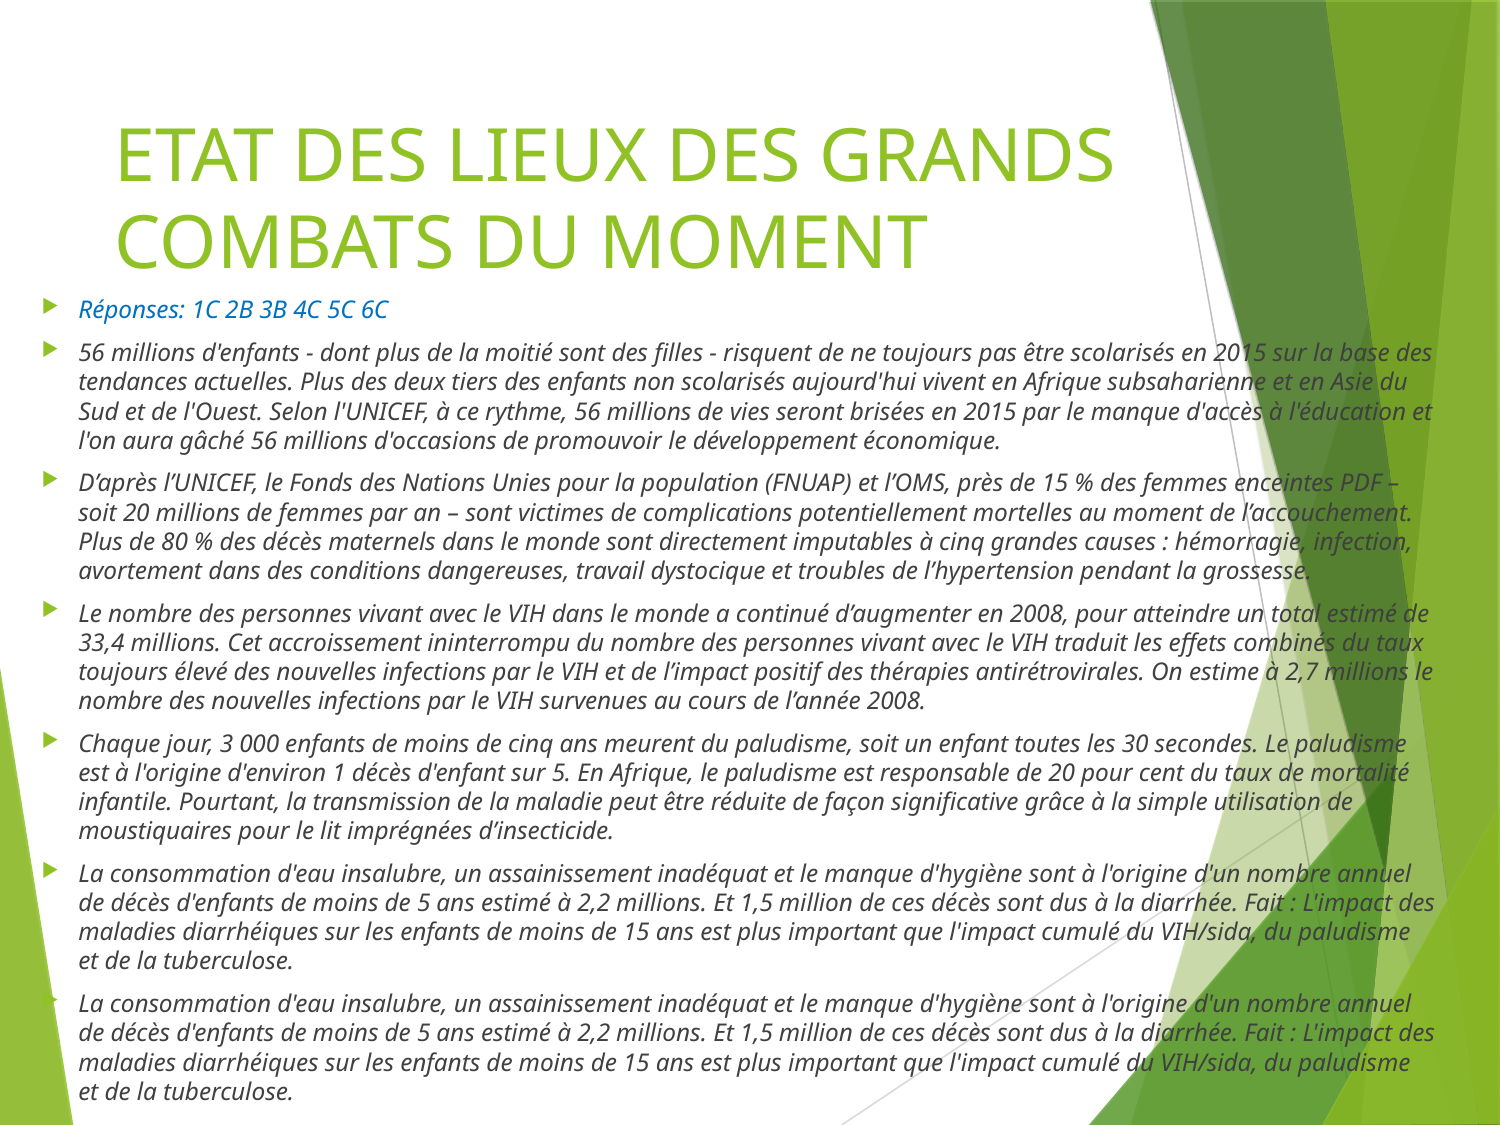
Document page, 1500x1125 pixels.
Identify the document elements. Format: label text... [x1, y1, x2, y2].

list Réponses: 1C 2B 3B 4C 5C 6C 56 millions d'enfants - dont plus de la moitié sont des filles - risquent de ne toujours pas être scolarisés en 2015 sur la base des tendances actuelles. Plus des deux tiers des enfants non scolarisés aujourd'hui vivent en Afrique subsaharienne et en Asie du Sud et de l'Ouest. Selon l'UNICEF, à ce rythme, 56 millions de vies seront brisées en 2015 par le manque d'accès à l'éducation et l'on aura gâché 56 millions d'occasions de promouvoir le développement économique. D’après l’UNICEF, le Fonds des Nations Unies pour la population (FNUAP) et l’OMS, près de 15 % des femmes enceintes PDF – soit 20 millions de femmes par an – sont victimes de complications potentiellement mortelles au moment de l’accouchement. Plus de 80 % des décès maternels dans le monde sont directement imputables à cinq grandes causes : hémorragie, infection, avortement dans des conditions dangereuses, travail dystocique et troubles de l’hypertension pendant la grossesse. Le nombre des personnes vivant avec le VIH dans le monde a continué d’augmenter en 2008, pour atteindre un total estimé de 33,4 millions. Cet accroissement ininterrompu du nombre des personnes vivant avec le VIH traduit les effets combinés du taux toujours élevé des nouvelles infections par le VIH et de l’impact positif des thérapies antirétrovirales. On estime à 2,7 millions le nombre des nouvelles infections par le VIH survenues au cours de l’année 2008. Chaque jour, 3 000 enfants de moins de cinq ans meurent du paludisme, soit un enfant toutes les 30 secondes. Le paludisme est à l'origine d'environ 1 décès d'enfant sur 5. En Afrique, le paludisme est responsable de 20 pour cent du taux de mortalité infantile. Pourtant, la transmission de la maladie peut être réduite de façon significative grâce à la simple utilisation de moustiquaires pour le lit imprégnées d’insecticide. La consommation d'eau insalubre, un assainissement inadéquat et le manque d'hygiène sont à l'origine d'un nombre annuel de décès d'enfants de moins de 5 ans estimé à 2,2 millions. Et 1,5 million de ces décès sont dus à la diarrhée. Fait : L'impact des maladies diarrhéiques sur les enfants de moins de 15 ans est plus important que l'impact cumulé du VIH/sida, du paludisme et de la tuberculose. La consommation d'eau insalubre, un assainissement inadéquat et le manque d'hygiène sont à l'origine d'un nombre annuel de décès d'enfants de moins de 5 ans estimé à 2,2 millions. Et 1,5 million de ces décès sont dus à la diarrhée. Fait : L'impact des maladies diarrhéiques sur les enfants de moins de 15 ans est plus important que l'impact cumulé du VIH/sida, du paludisme et de la tuberculose. [26, 287, 1451, 1122]
title ETAT DES LIEUX DES GRANDS COMBATS DU MOMENT [99, 99, 1142, 287]
